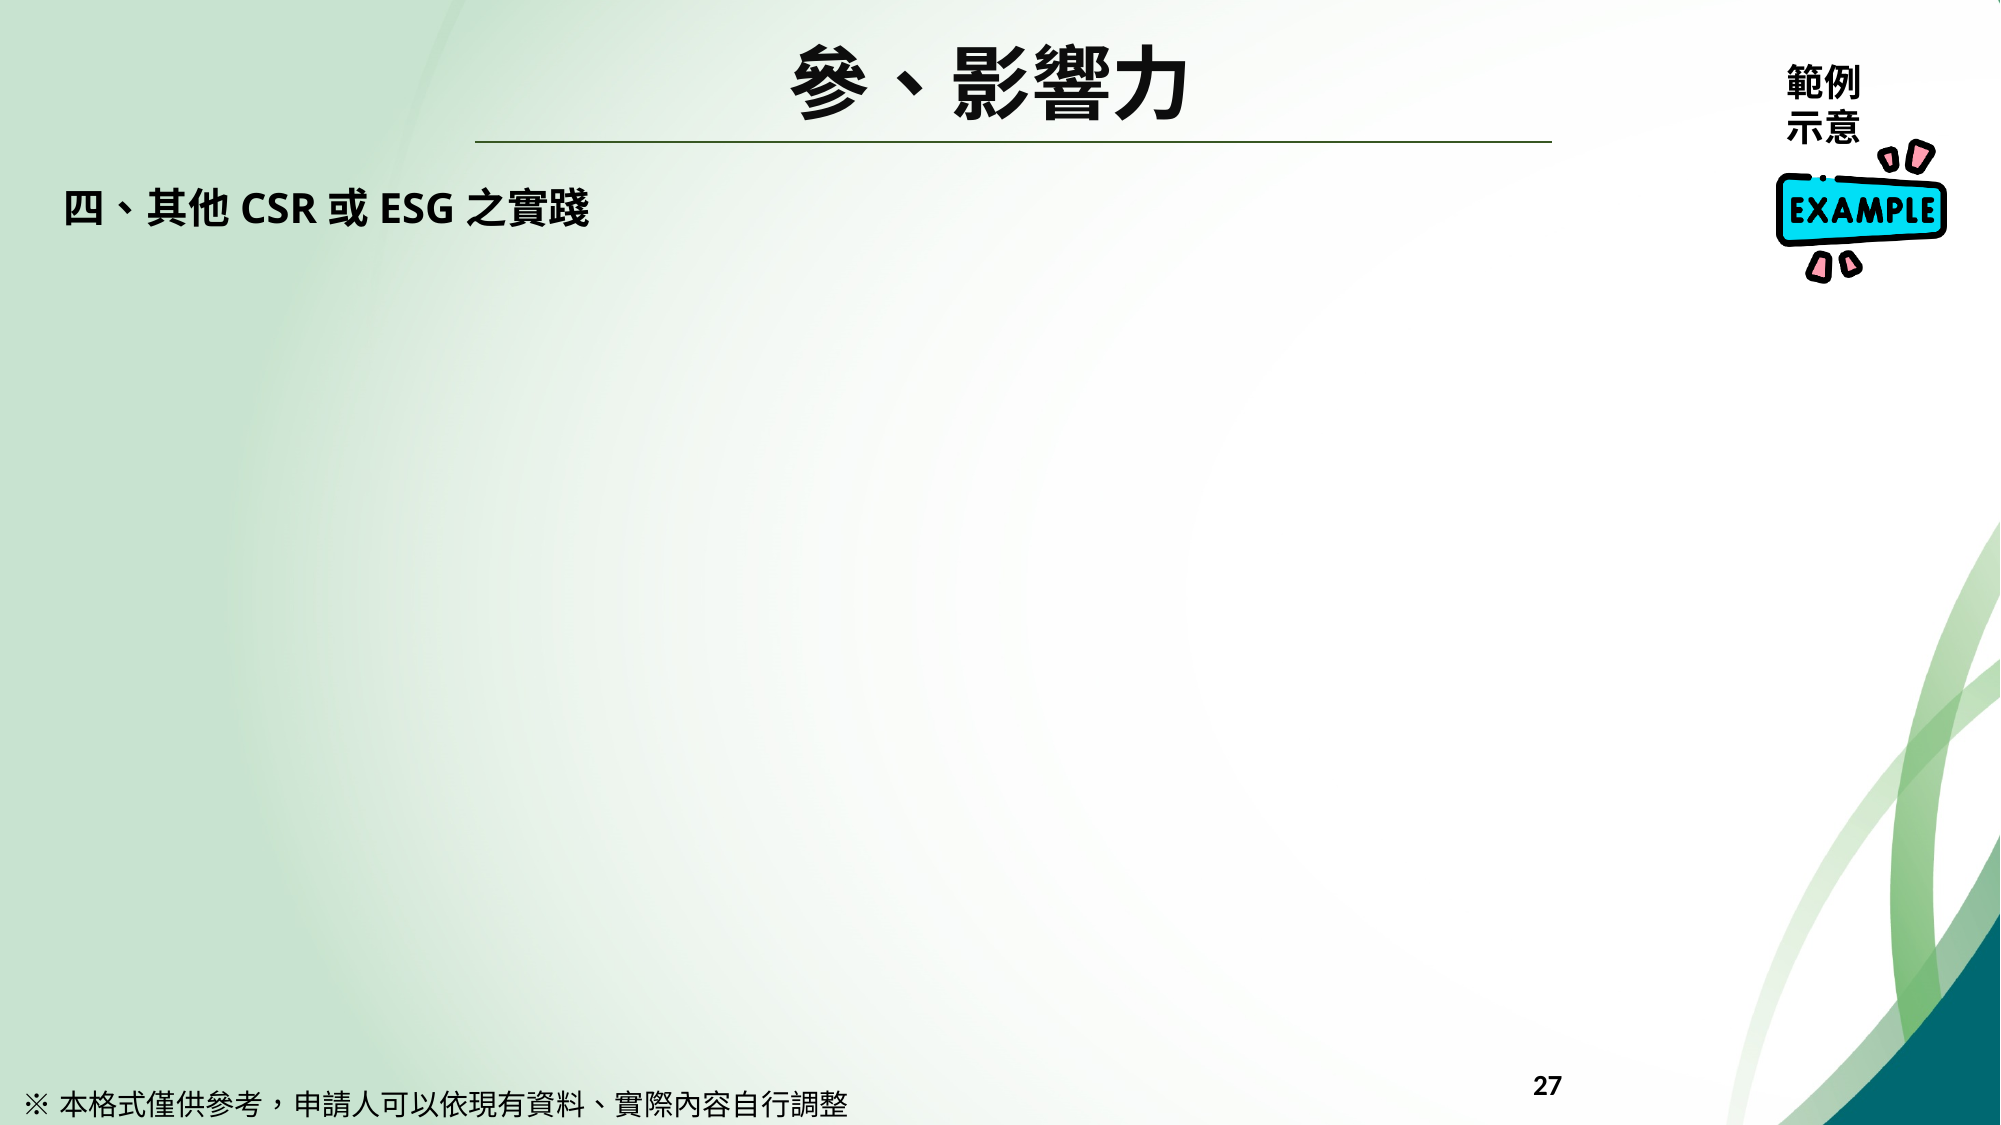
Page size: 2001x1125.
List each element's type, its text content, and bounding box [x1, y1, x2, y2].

picture [1776, 139, 1947, 297]
text_box ※本格式僅供參考，申請人可以依現有資料、實際內容自行調整 [7, 1067, 859, 1125]
title 參、影響力 [0, 36, 2000, 139]
text_box 26 [1518, 1053, 1969, 1114]
text_box 四、其他CSR或ESG之實踐 [48, 173, 1669, 240]
